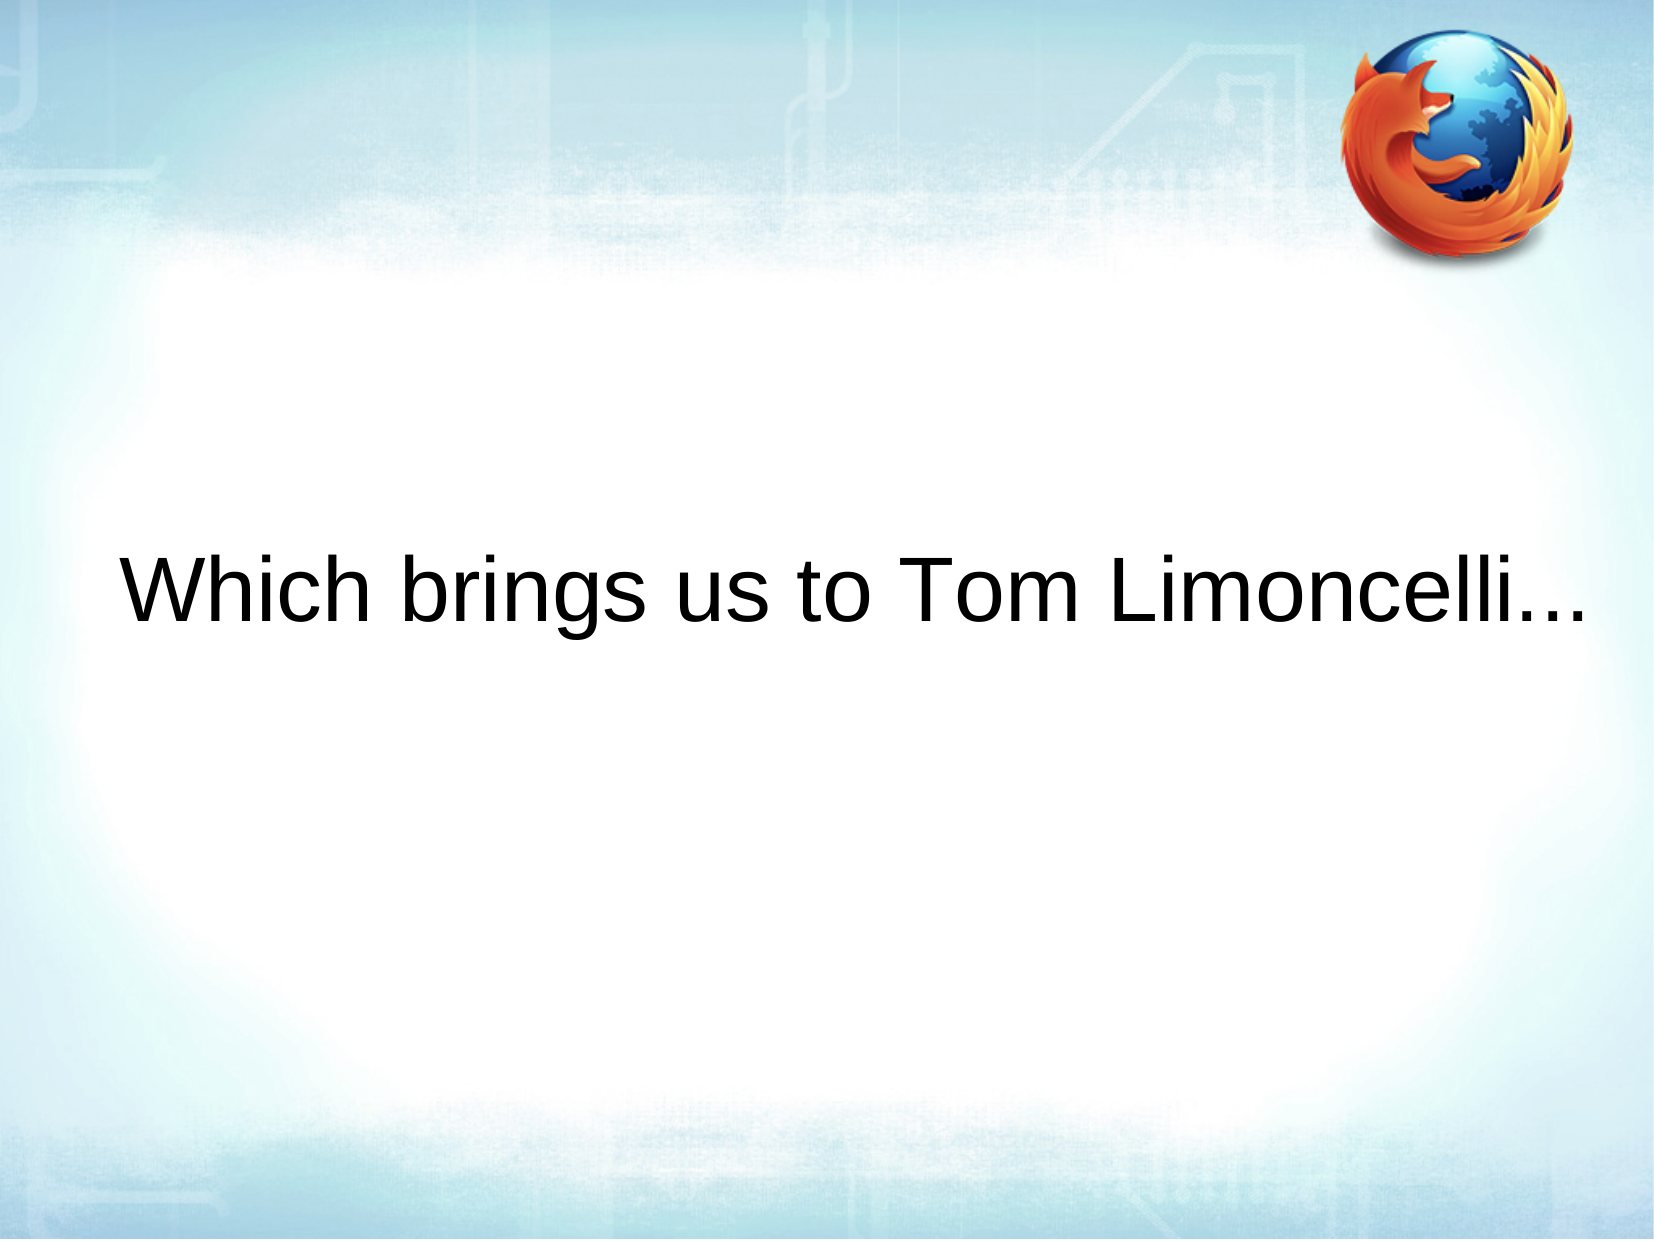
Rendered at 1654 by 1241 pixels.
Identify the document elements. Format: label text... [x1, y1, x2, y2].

title Which brings us to Tom Limoncelli... [112, 487, 1601, 695]
picture [0, 0, 1654, 1239]
